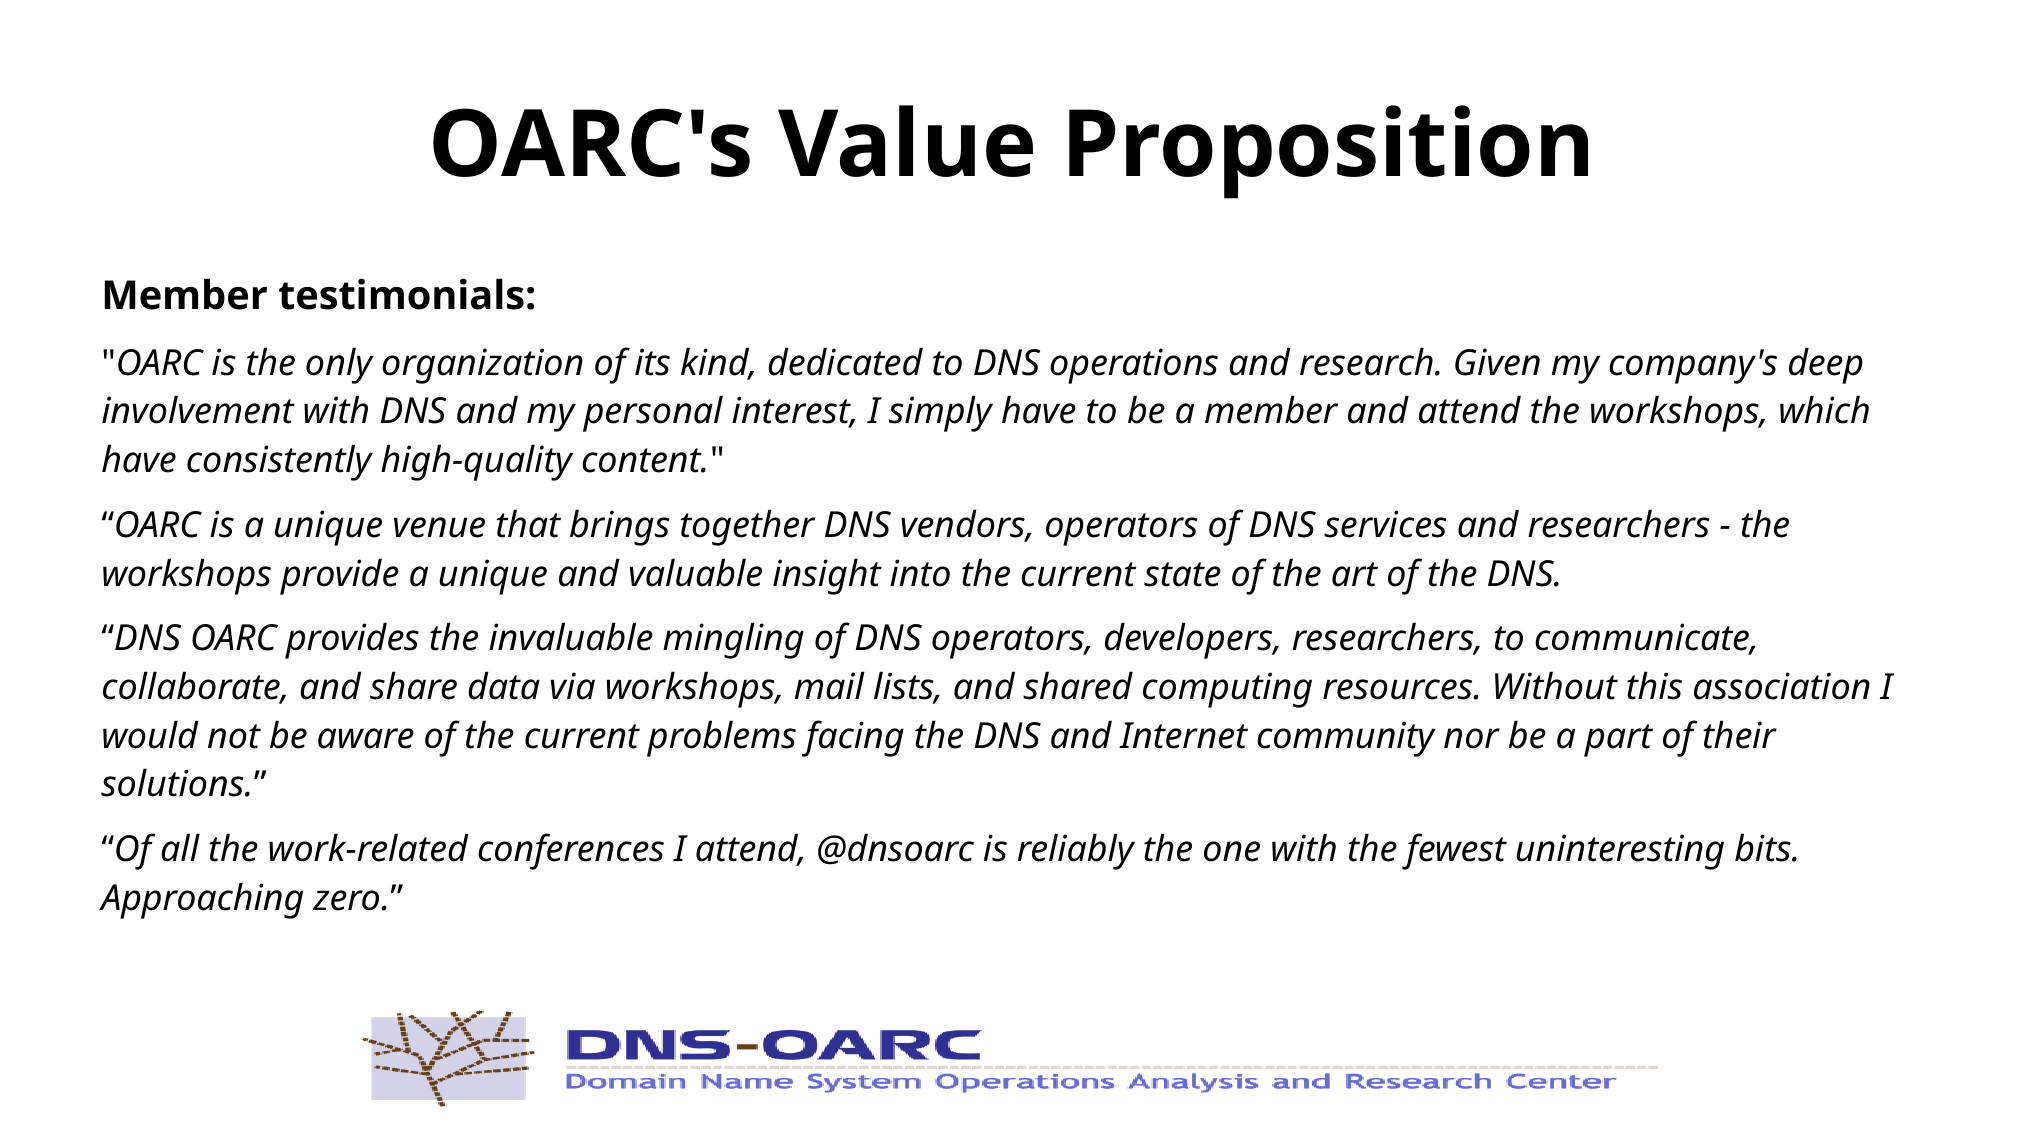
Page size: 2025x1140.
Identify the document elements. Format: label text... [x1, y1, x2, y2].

title OARC's Value Proposition [101, 45, 1924, 236]
picture [289, 1004, 1700, 1113]
list Member testimonials: "OARC is the only organization of its kind, dedicated to DNS operations and research. Given my company's deep involvement with DNS and my personal interest, I simply have to be a member and attend the workshops, which have consistently high-quality content." “OARC is a unique venue that brings together DNS vendors, operators of DNS services and researchers - the workshops provide a unique and valuable insight into the current state of the art of the DNS. “DNS OARC provides the invaluable mingling of DNS operators, developers, researchers, to communicate, collaborate, and share data via workshops, mail lists, and shared computing resources. Without this association I would not be aware of the current problems facing the DNS and Internet community nor be a part of their solutions.” “Of all the work-related conferences I attend, @dnsoarc is reliably the one with the fewest uninteresting bits. Approaching zero.” [101, 266, 1924, 928]
